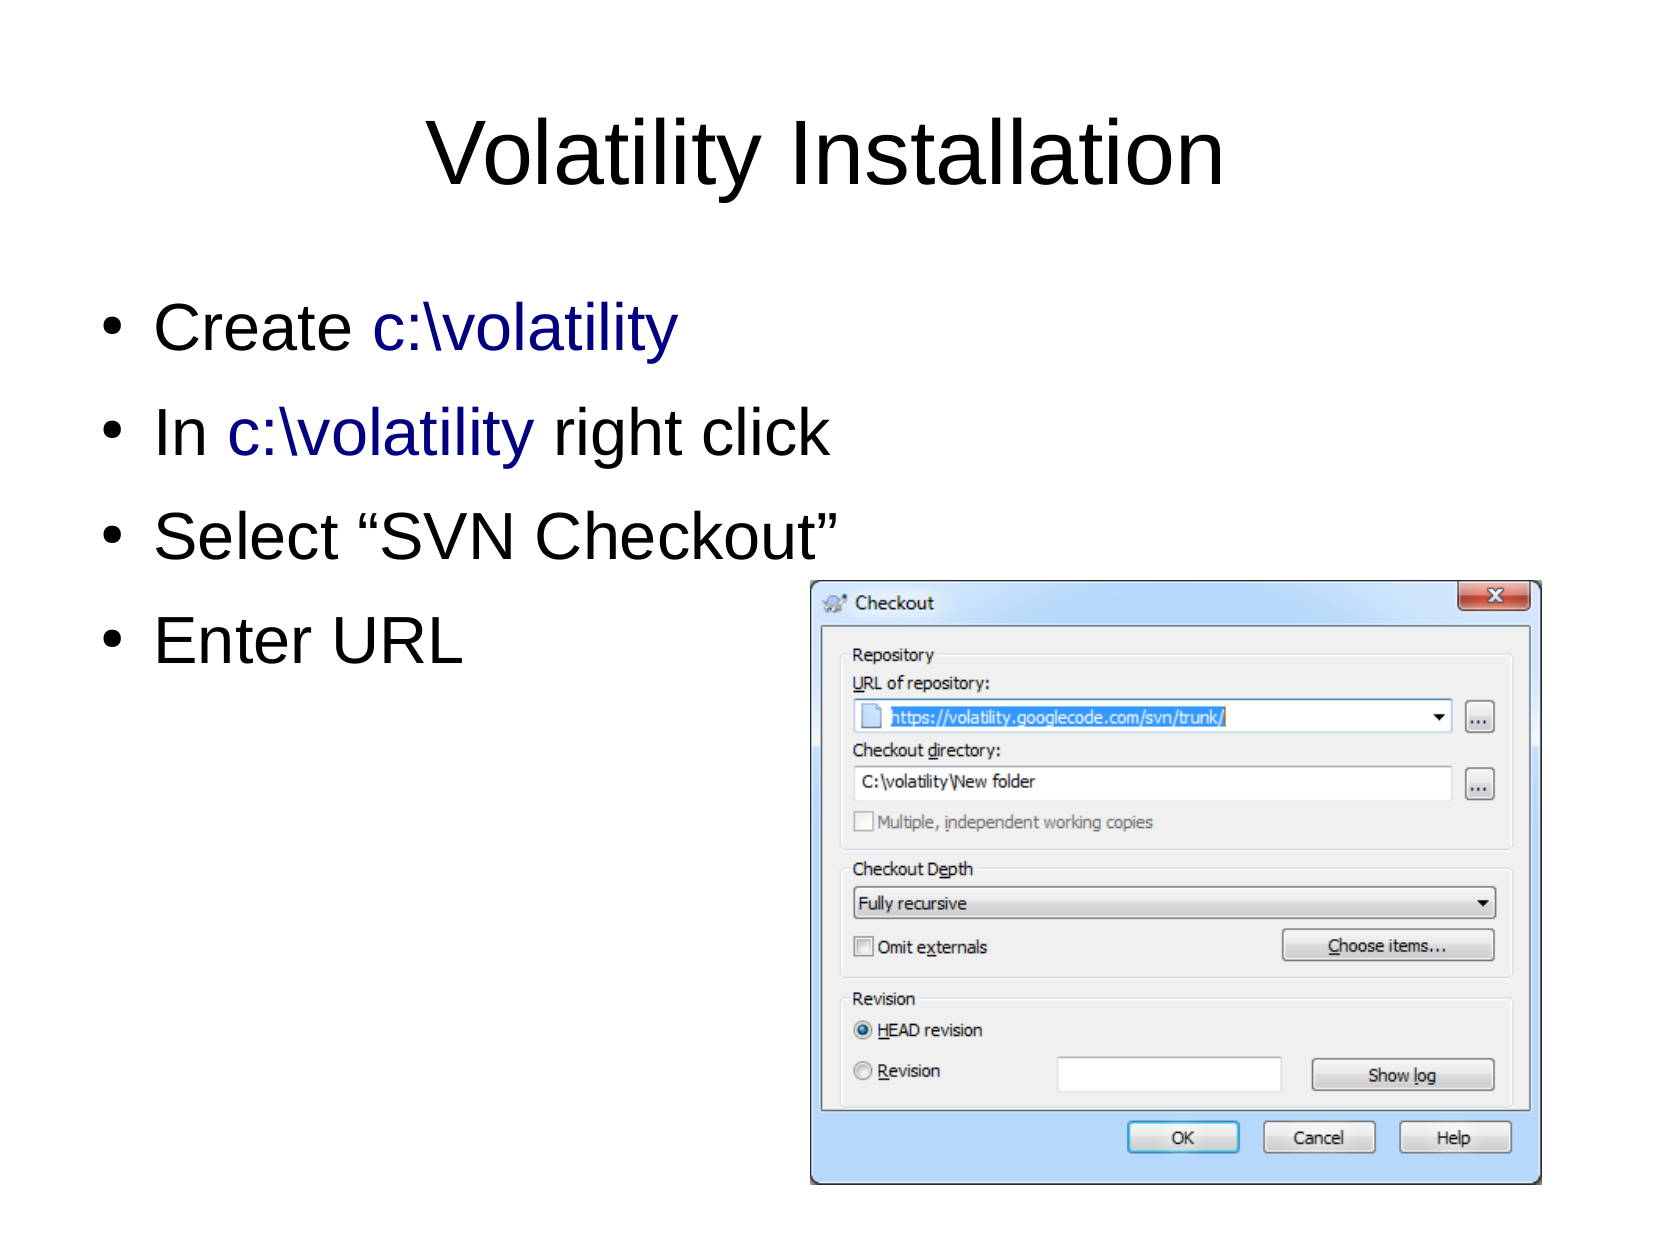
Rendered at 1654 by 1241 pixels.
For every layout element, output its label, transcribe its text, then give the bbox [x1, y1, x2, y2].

list Create c:\volatility In c:\volatility right click Select “SVN Checkout” Enter URL [82, 290, 1571, 1010]
picture [810, 580, 1542, 1186]
title Volatility Installation [82, 49, 1571, 257]
